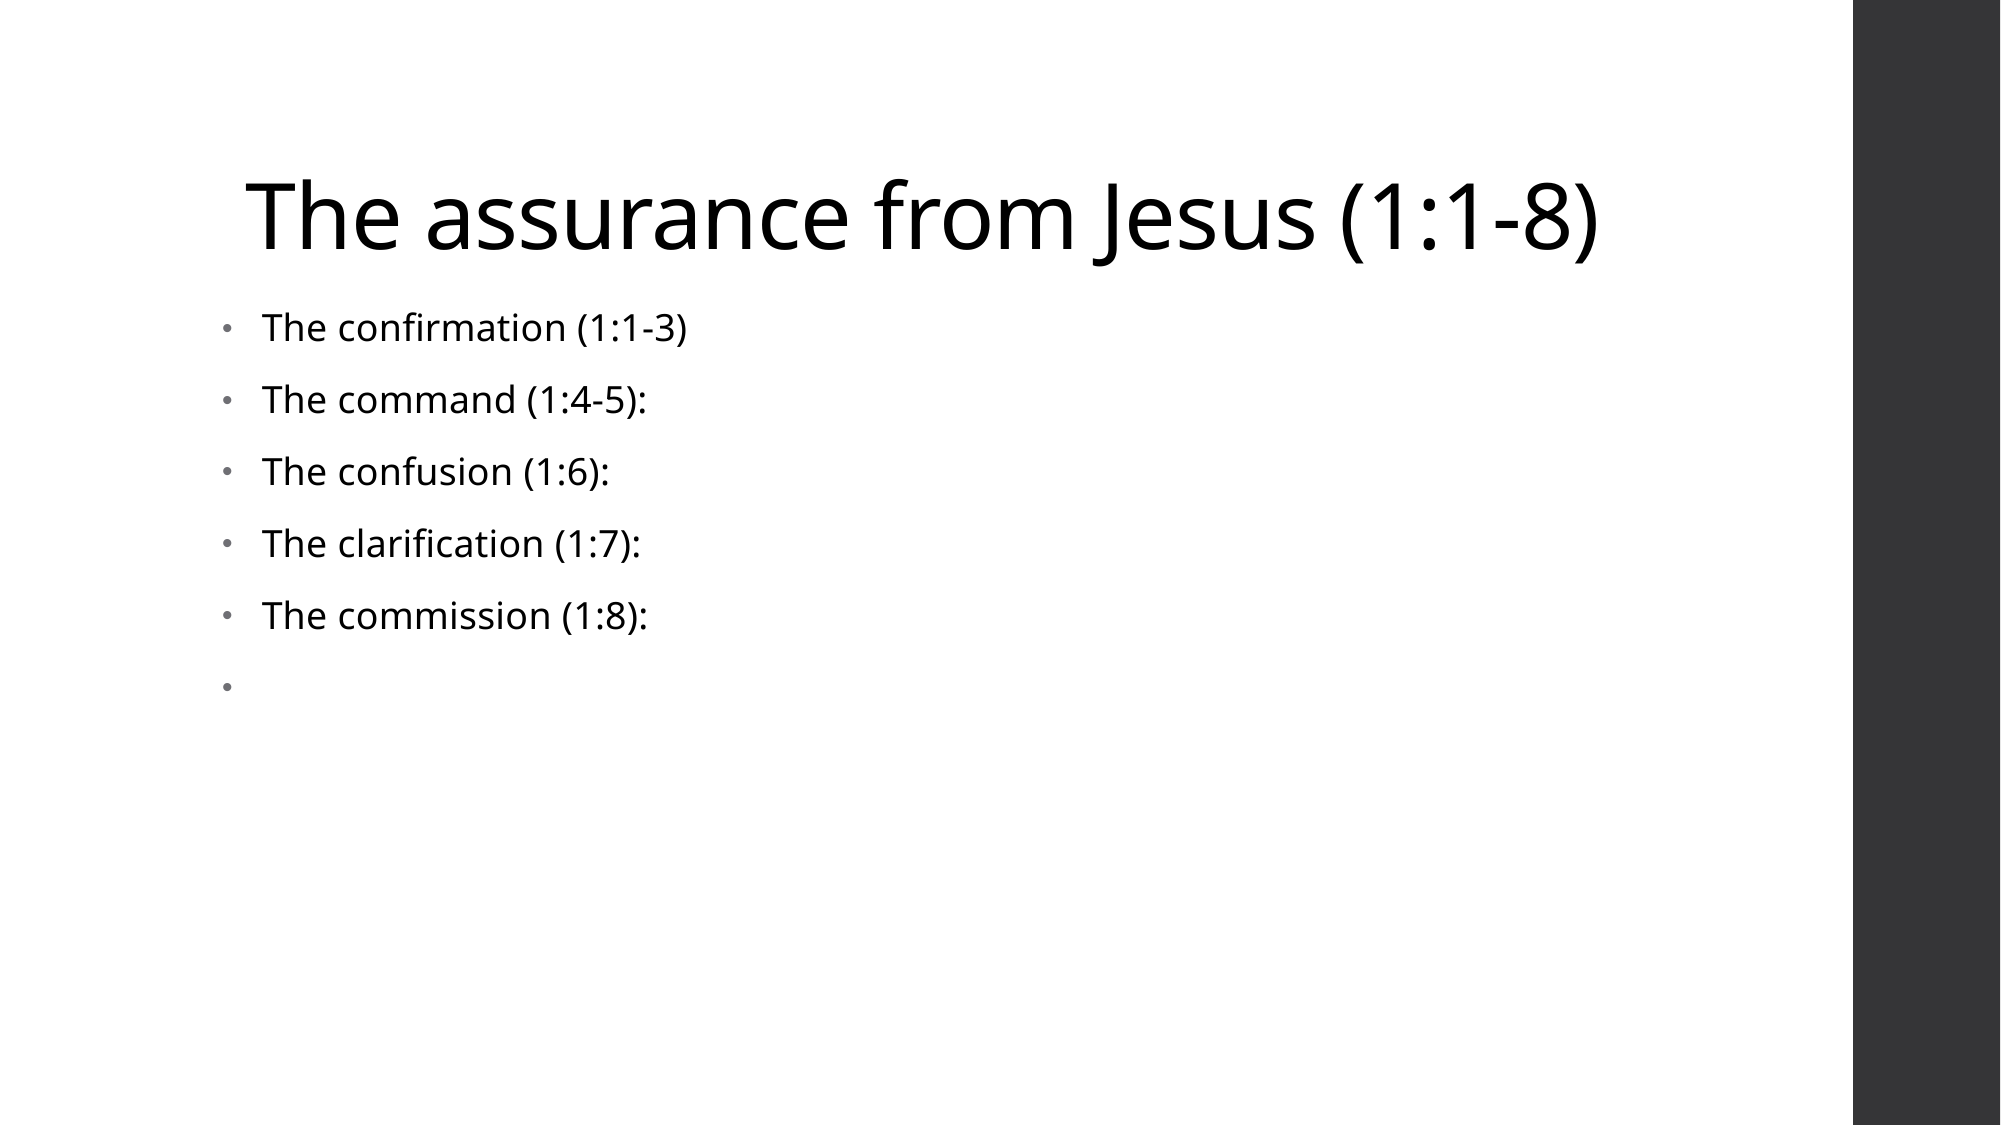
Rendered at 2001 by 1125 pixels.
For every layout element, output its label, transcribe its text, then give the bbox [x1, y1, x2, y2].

list The confirmation (1:1-3) The command (1:4-5): The confusion (1:6): The clarification (1:7): The commission (1:8): [206, 299, 1617, 1014]
title The assurance from Jesus (1:1-8) [206, 60, 1797, 278]
